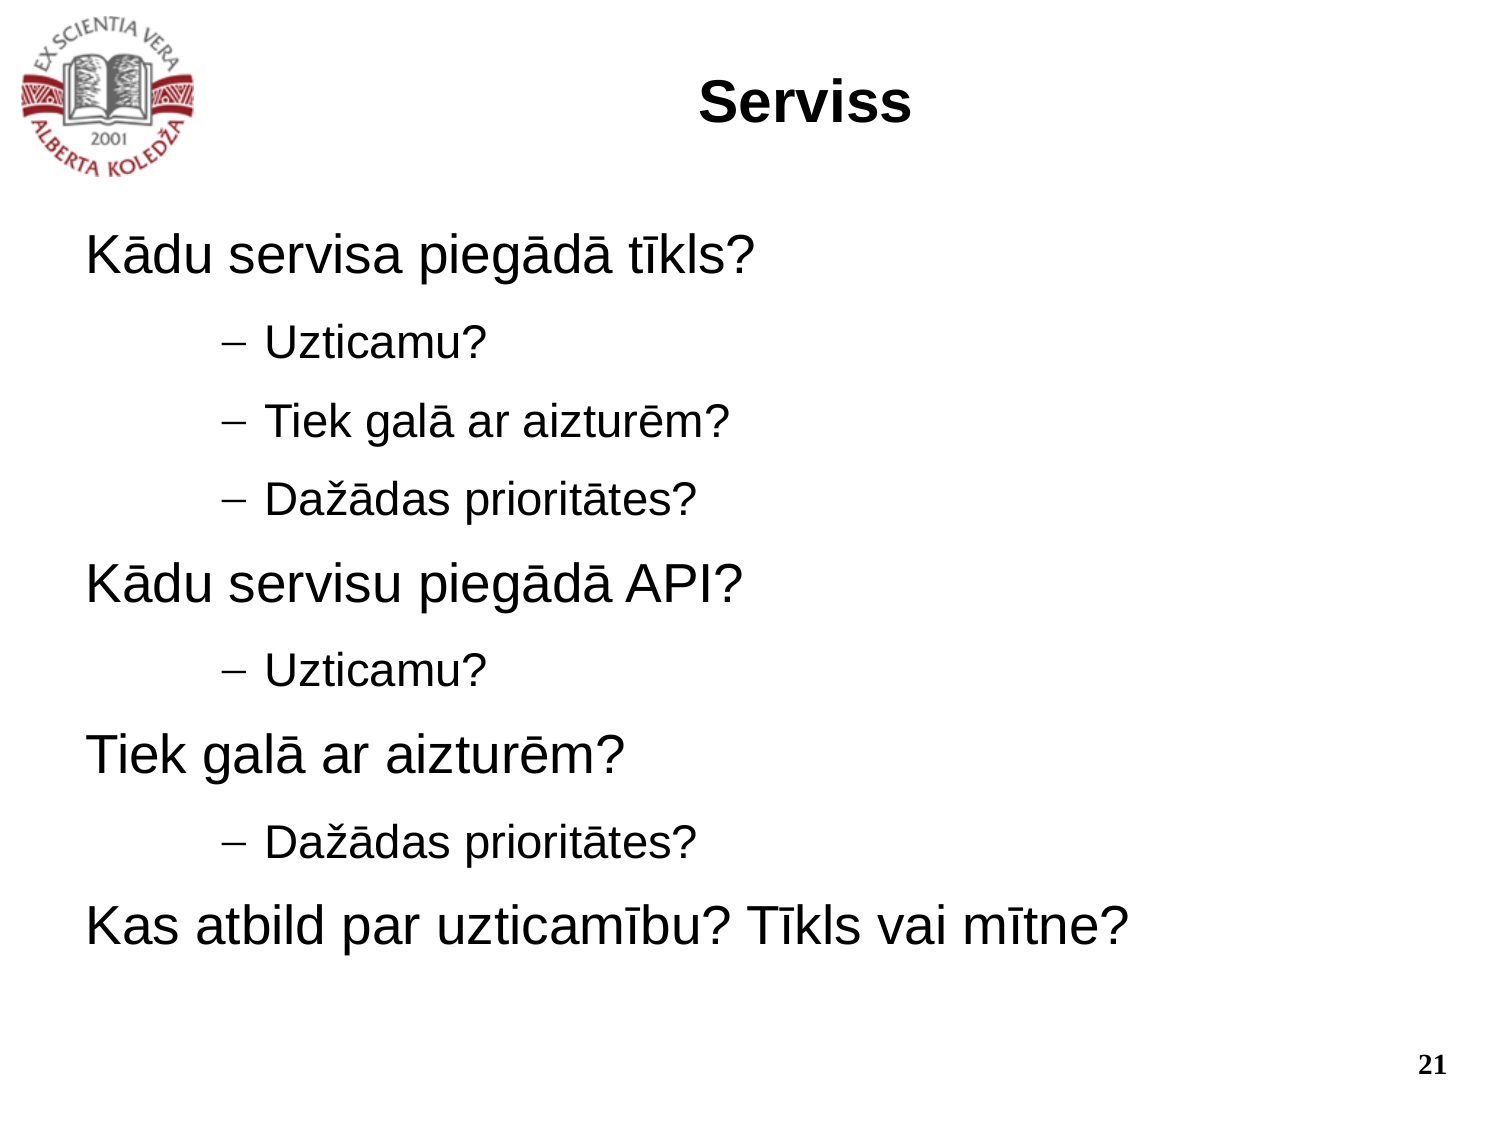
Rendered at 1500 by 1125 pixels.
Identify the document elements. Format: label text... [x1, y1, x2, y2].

list Kādu servisa piegādā tīkls? Uzticamu? Tiek galā ar aizturēm? Dažādas prioritātes? Kādu servisu piegādā API? Uzticamu? Tiek galā ar aizturēm? Dažādas prioritātes? Kas atbild par uzticamību? Tīkls vai mītne? [85, 216, 1436, 959]
title Serviss [187, 44, 1425, 150]
text_box <skaitlis> [1312, 1037, 1463, 1101]
picture [21, 16, 194, 177]
